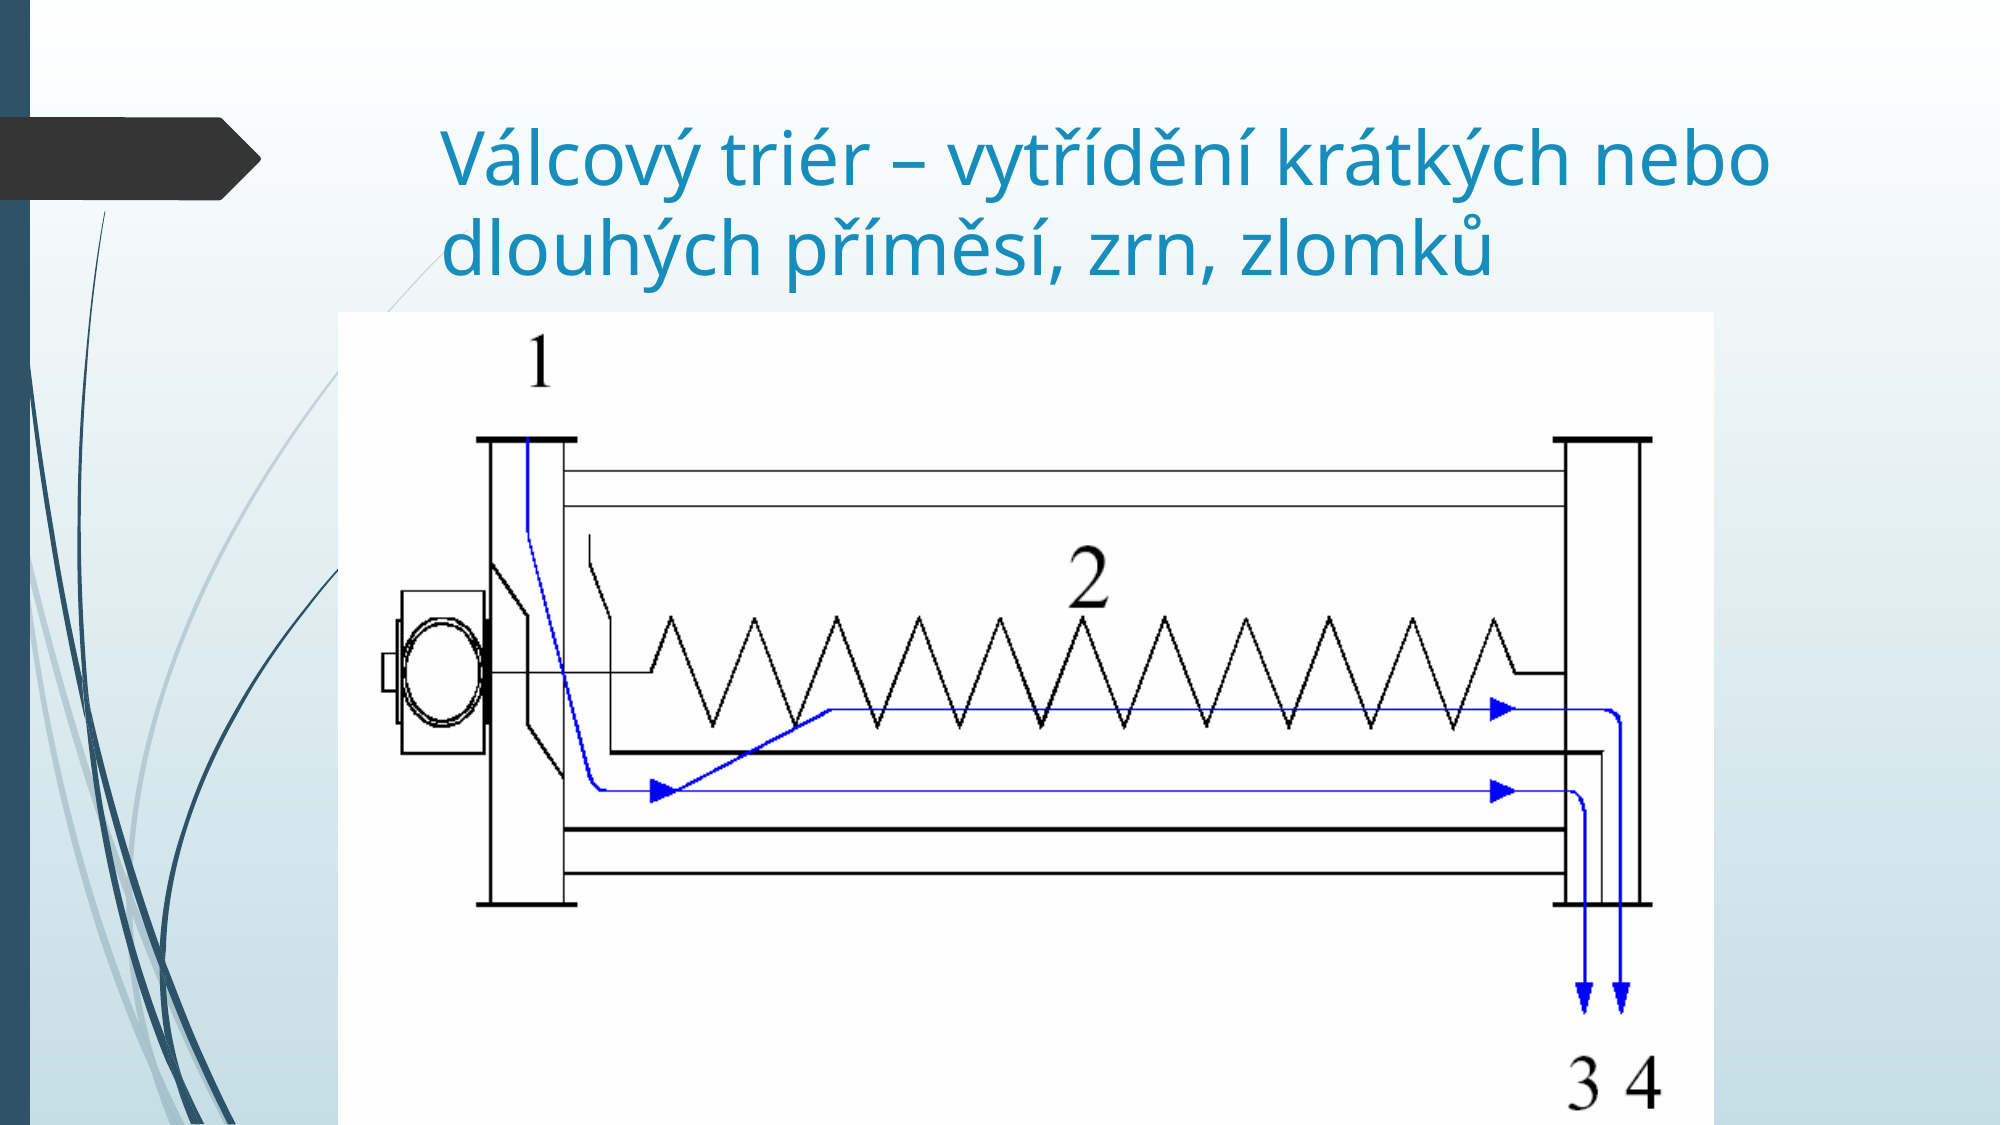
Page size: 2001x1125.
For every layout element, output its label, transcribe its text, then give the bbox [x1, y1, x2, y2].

title Válcový triér – vytřídění krátkých nebo dlouhých příměsí, zrn, zlomků [425, 102, 1888, 313]
picture [338, 312, 1714, 1125]
